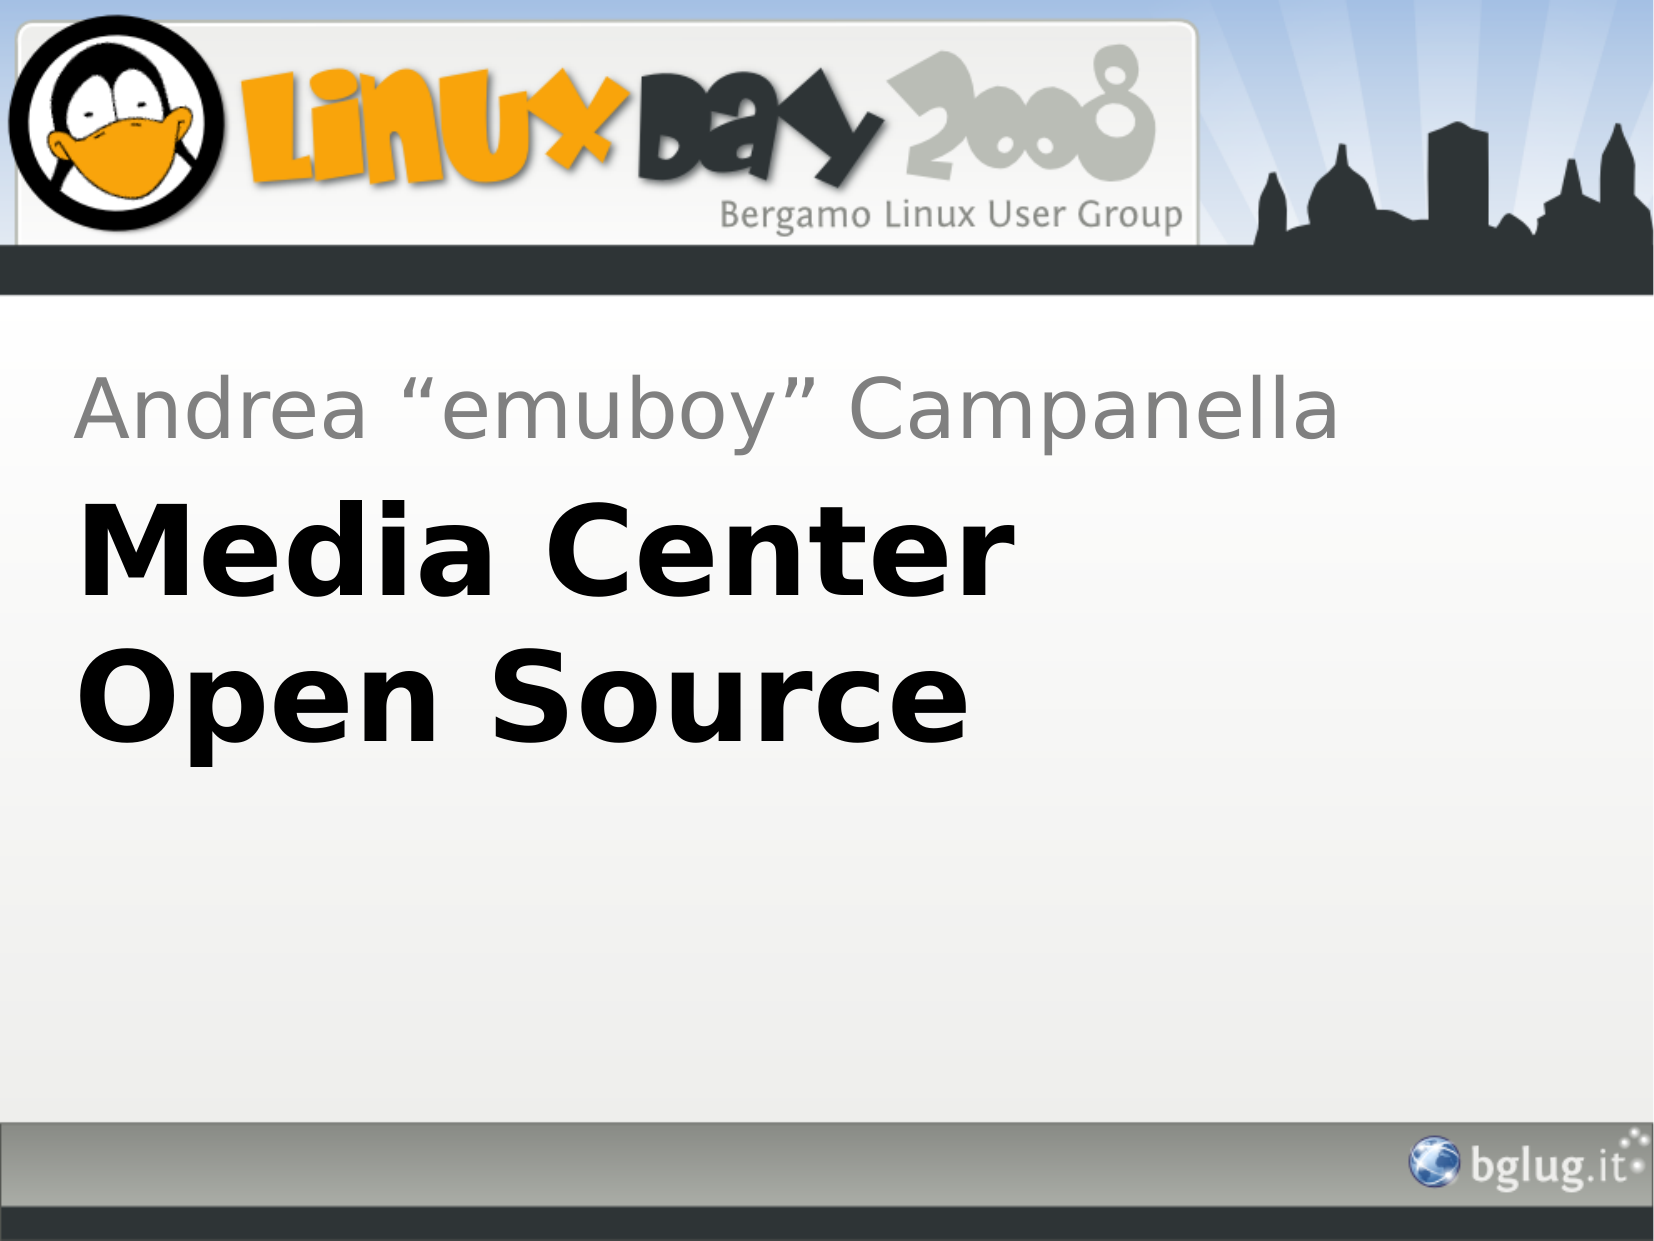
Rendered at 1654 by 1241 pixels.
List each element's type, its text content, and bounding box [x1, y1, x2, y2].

text_box Media Center Open Source [59, 472, 1031, 779]
text_box Andrea “emuboy” Campanella [59, 354, 1359, 467]
picture [0, 0, 1654, 1241]
